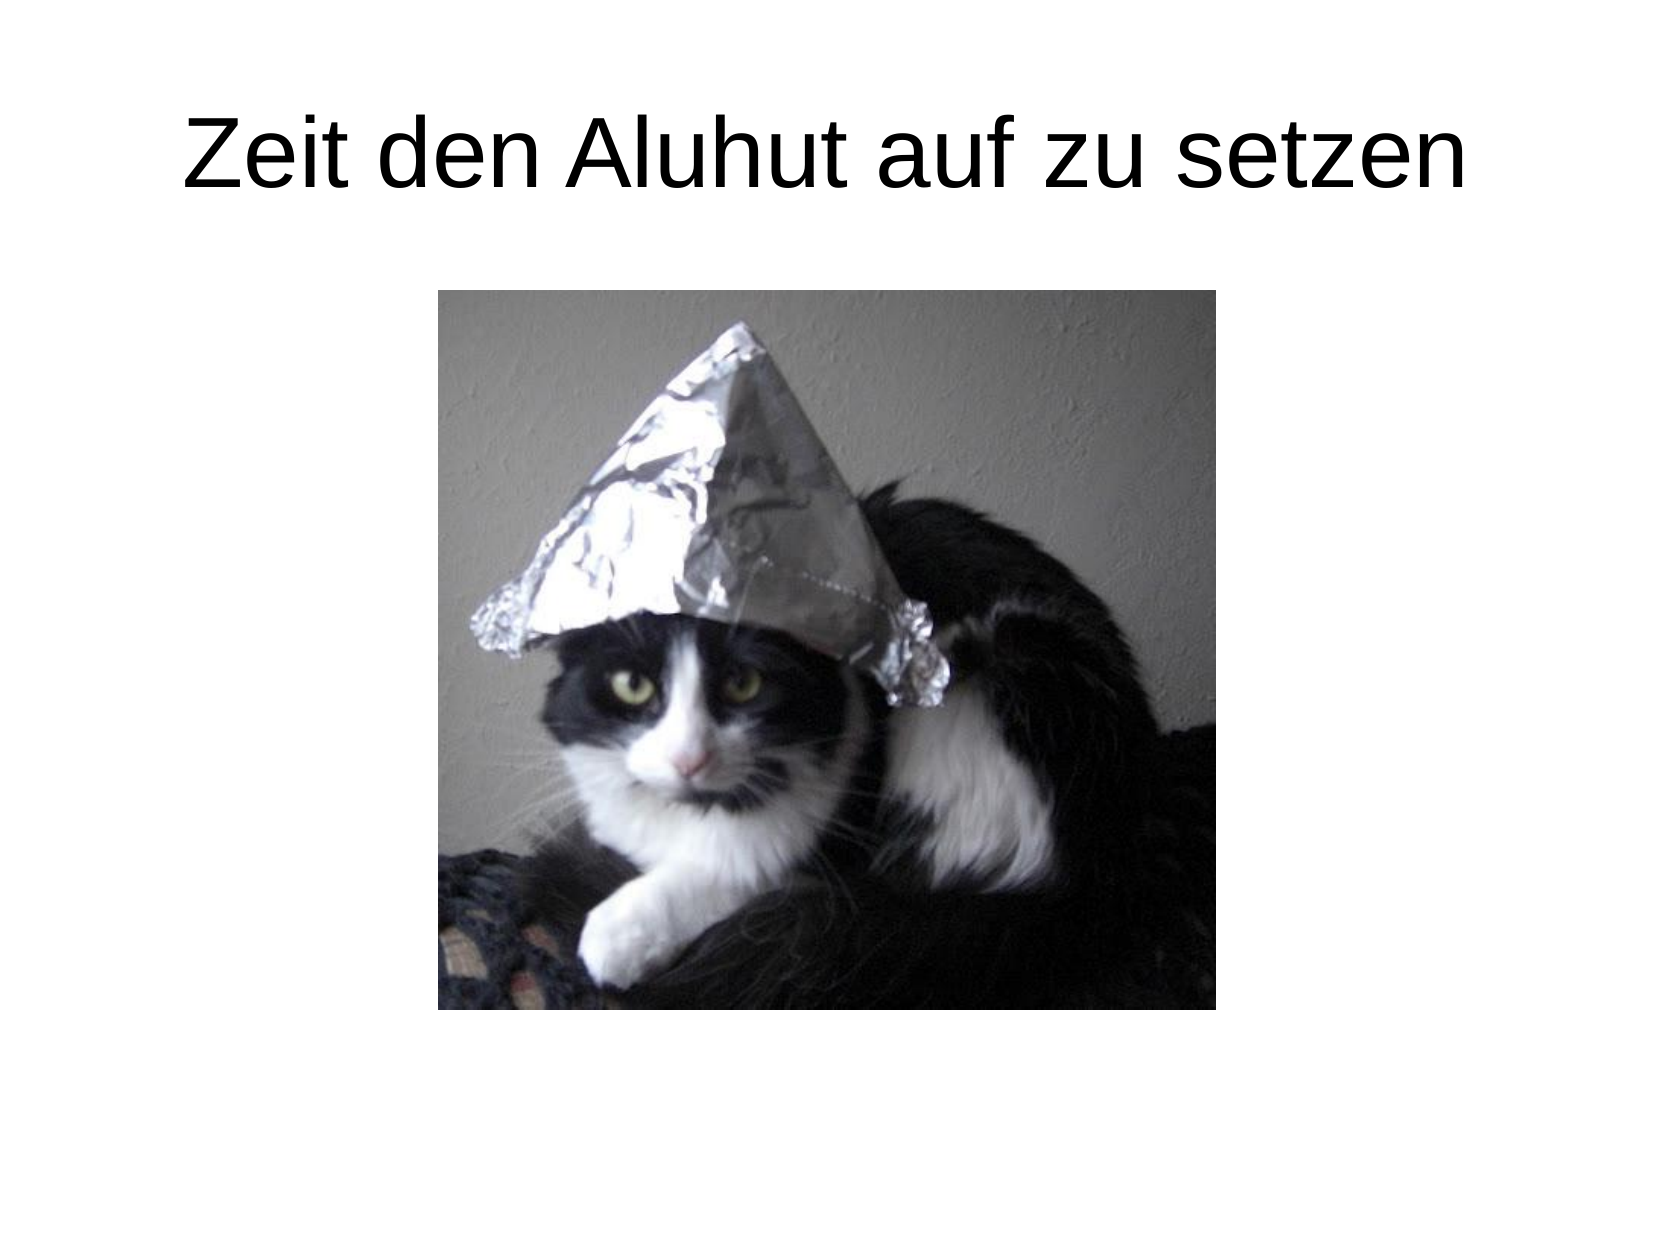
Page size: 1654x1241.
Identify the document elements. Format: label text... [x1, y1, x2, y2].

title Zeit den Aluhut auf zu setzen [82, 49, 1571, 257]
picture [438, 290, 1216, 1010]
